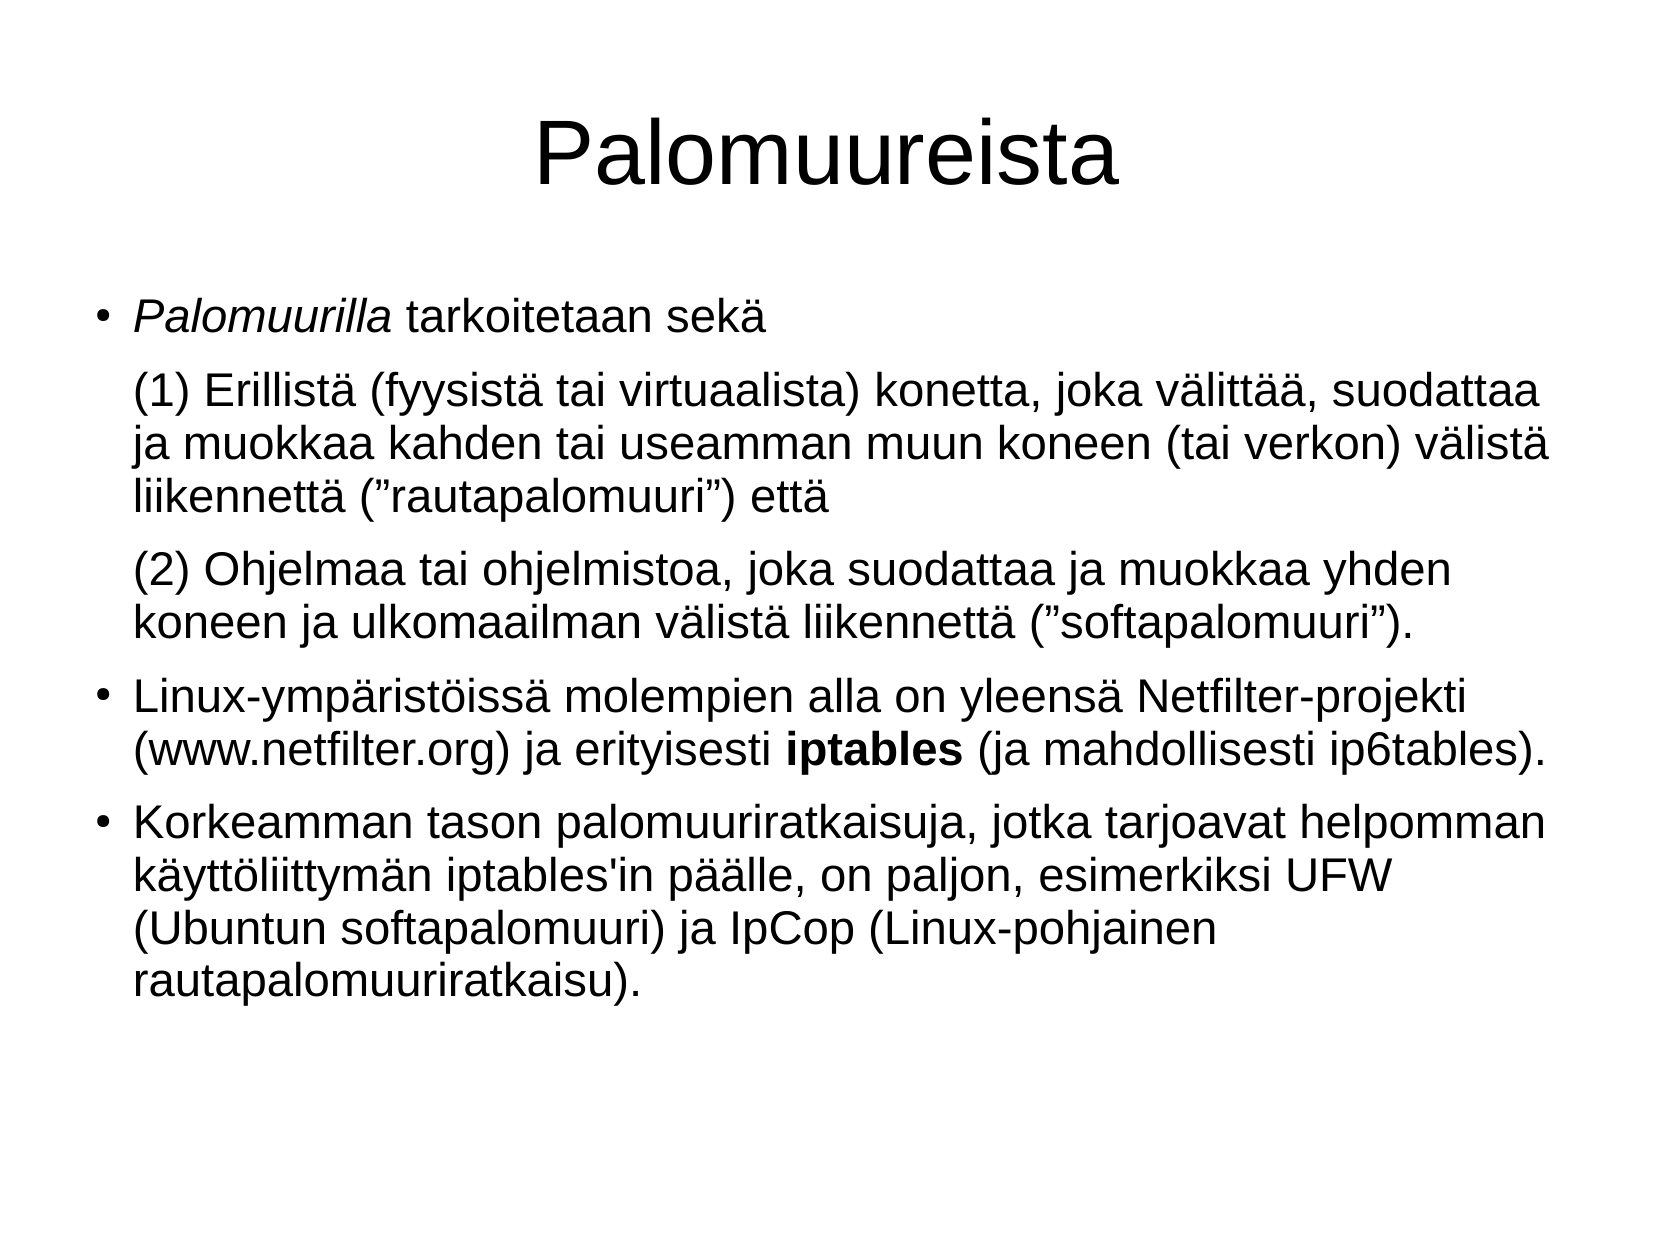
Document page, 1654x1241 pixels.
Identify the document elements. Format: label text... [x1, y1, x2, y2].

list Palomuurilla tarkoitetaan sekä (1) Erillistä (fyysistä tai virtuaalista) konetta, joka välittää, suodattaa ja muokkaa kahden tai useamman muun koneen (tai verkon) välistä liikennettä (”rautapalomuuri”) että (2) Ohjelmaa tai ohjelmistoa, joka suodattaa ja muokkaa yhden koneen ja ulkomaailman välistä liikennettä (”softapalomuuri”). Linux-ympäristöissä molempien alla on yleensä Netfilter-projekti (www.netfilter.org) ja erityisesti iptables (ja mahdollisesti ip6tables). Korkeamman tason palomuuriratkaisuja, jotka tarjoavat helpomman käyttöliittymän iptables'in päälle, on paljon, esimerkiksi UFW (Ubuntun softapalomuuri) ja IpCop (Linux-pohjainen rautapalomuuriratkaisu). [82, 290, 1571, 1010]
title Palomuureista [82, 49, 1571, 257]
